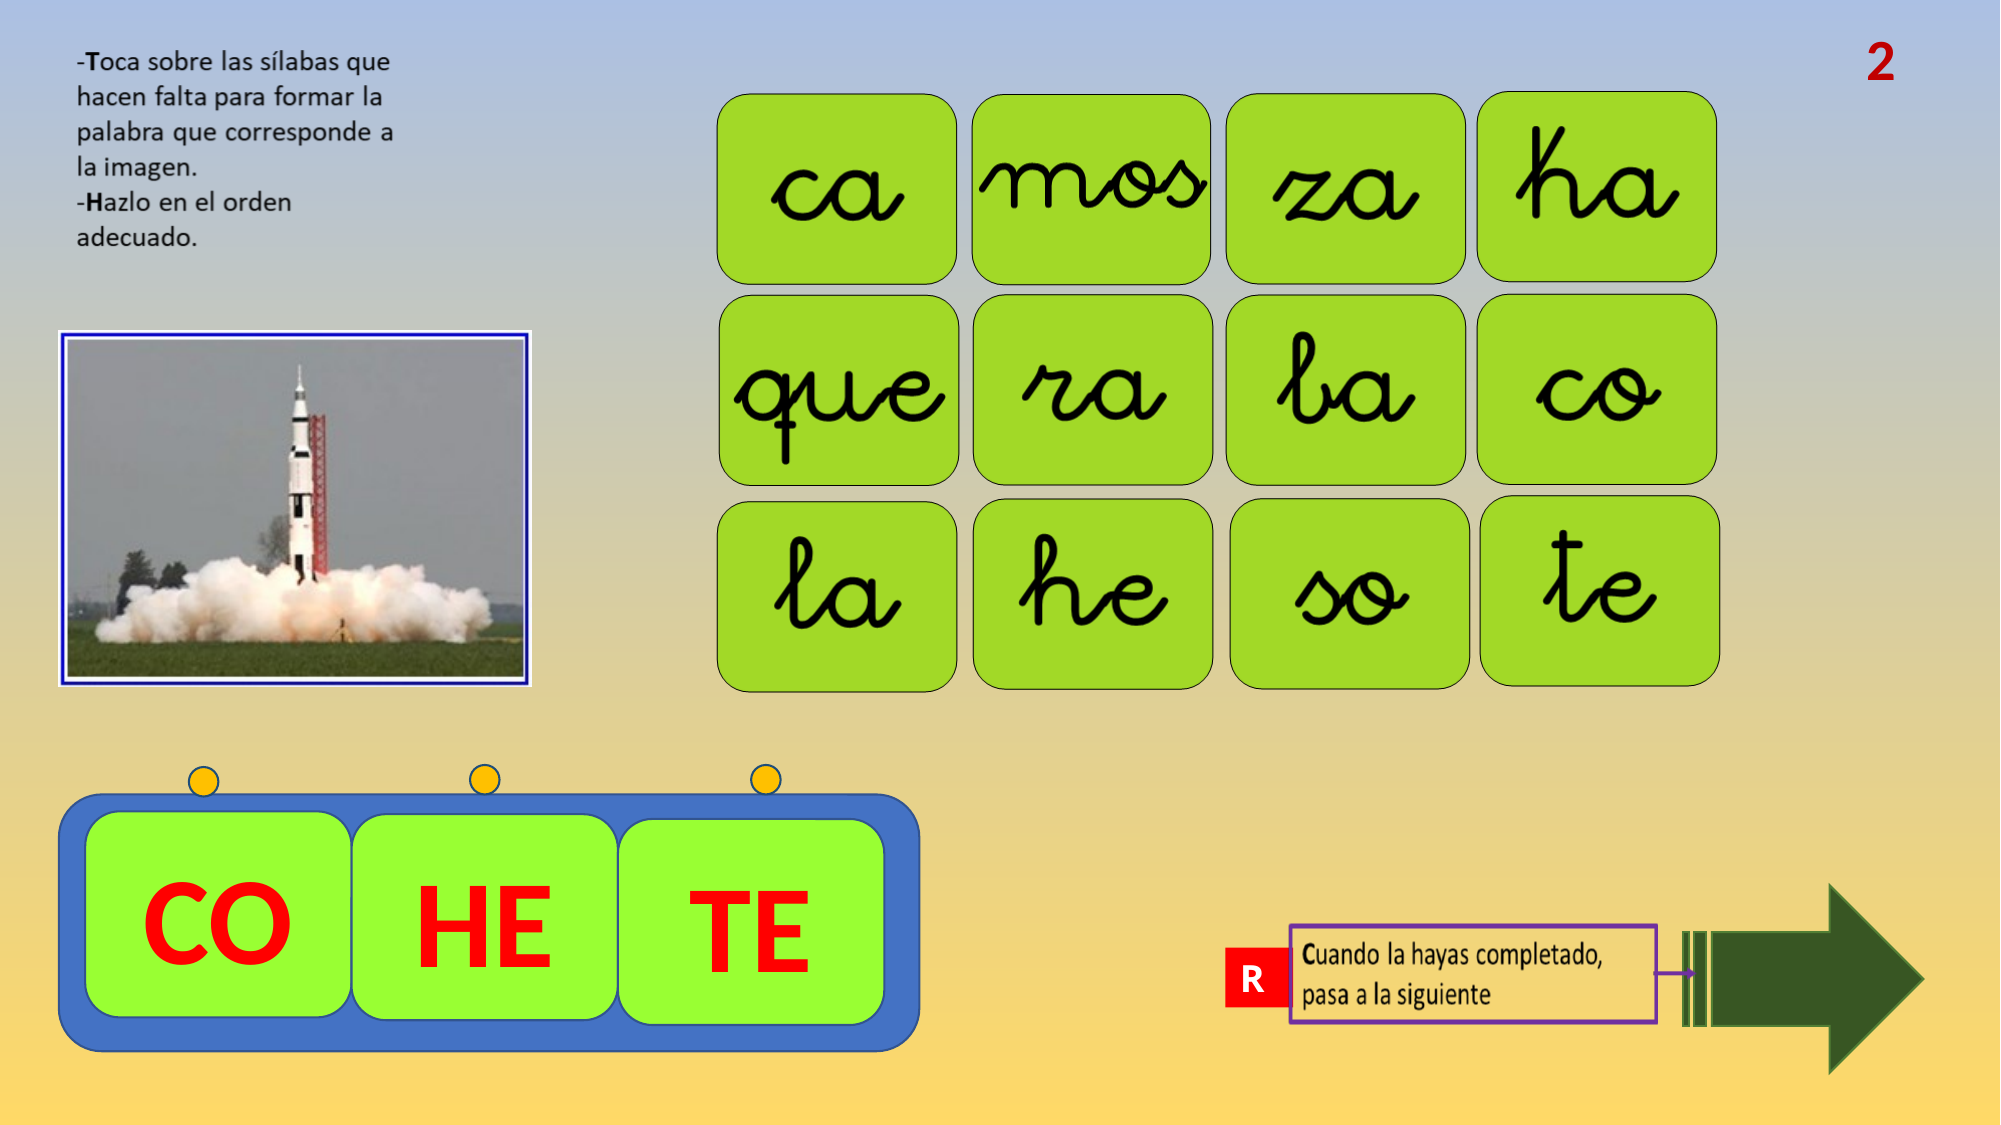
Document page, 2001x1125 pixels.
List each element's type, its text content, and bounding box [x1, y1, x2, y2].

picture [1285, 922, 1707, 1035]
text_box [1711, 885, 1924, 1073]
picture [58, 330, 532, 687]
picture [718, 294, 960, 487]
text_box HE [351, 814, 618, 1021]
picture [1476, 293, 1718, 486]
text_box 2 [1851, 14, 1953, 100]
picture [1476, 90, 1718, 283]
text_box [58, 764, 920, 1052]
picture [1225, 93, 1467, 285]
picture [716, 93, 958, 285]
text_box CO [85, 811, 352, 1018]
picture [1229, 498, 1471, 690]
text_box TE [617, 818, 885, 1026]
picture [972, 498, 1214, 690]
picture [716, 501, 958, 693]
picture [58, 34, 431, 272]
picture [1225, 294, 1467, 486]
text_box R [1225, 947, 1285, 1008]
picture [971, 93, 1212, 286]
picture [972, 294, 1214, 486]
picture [1479, 495, 1721, 687]
